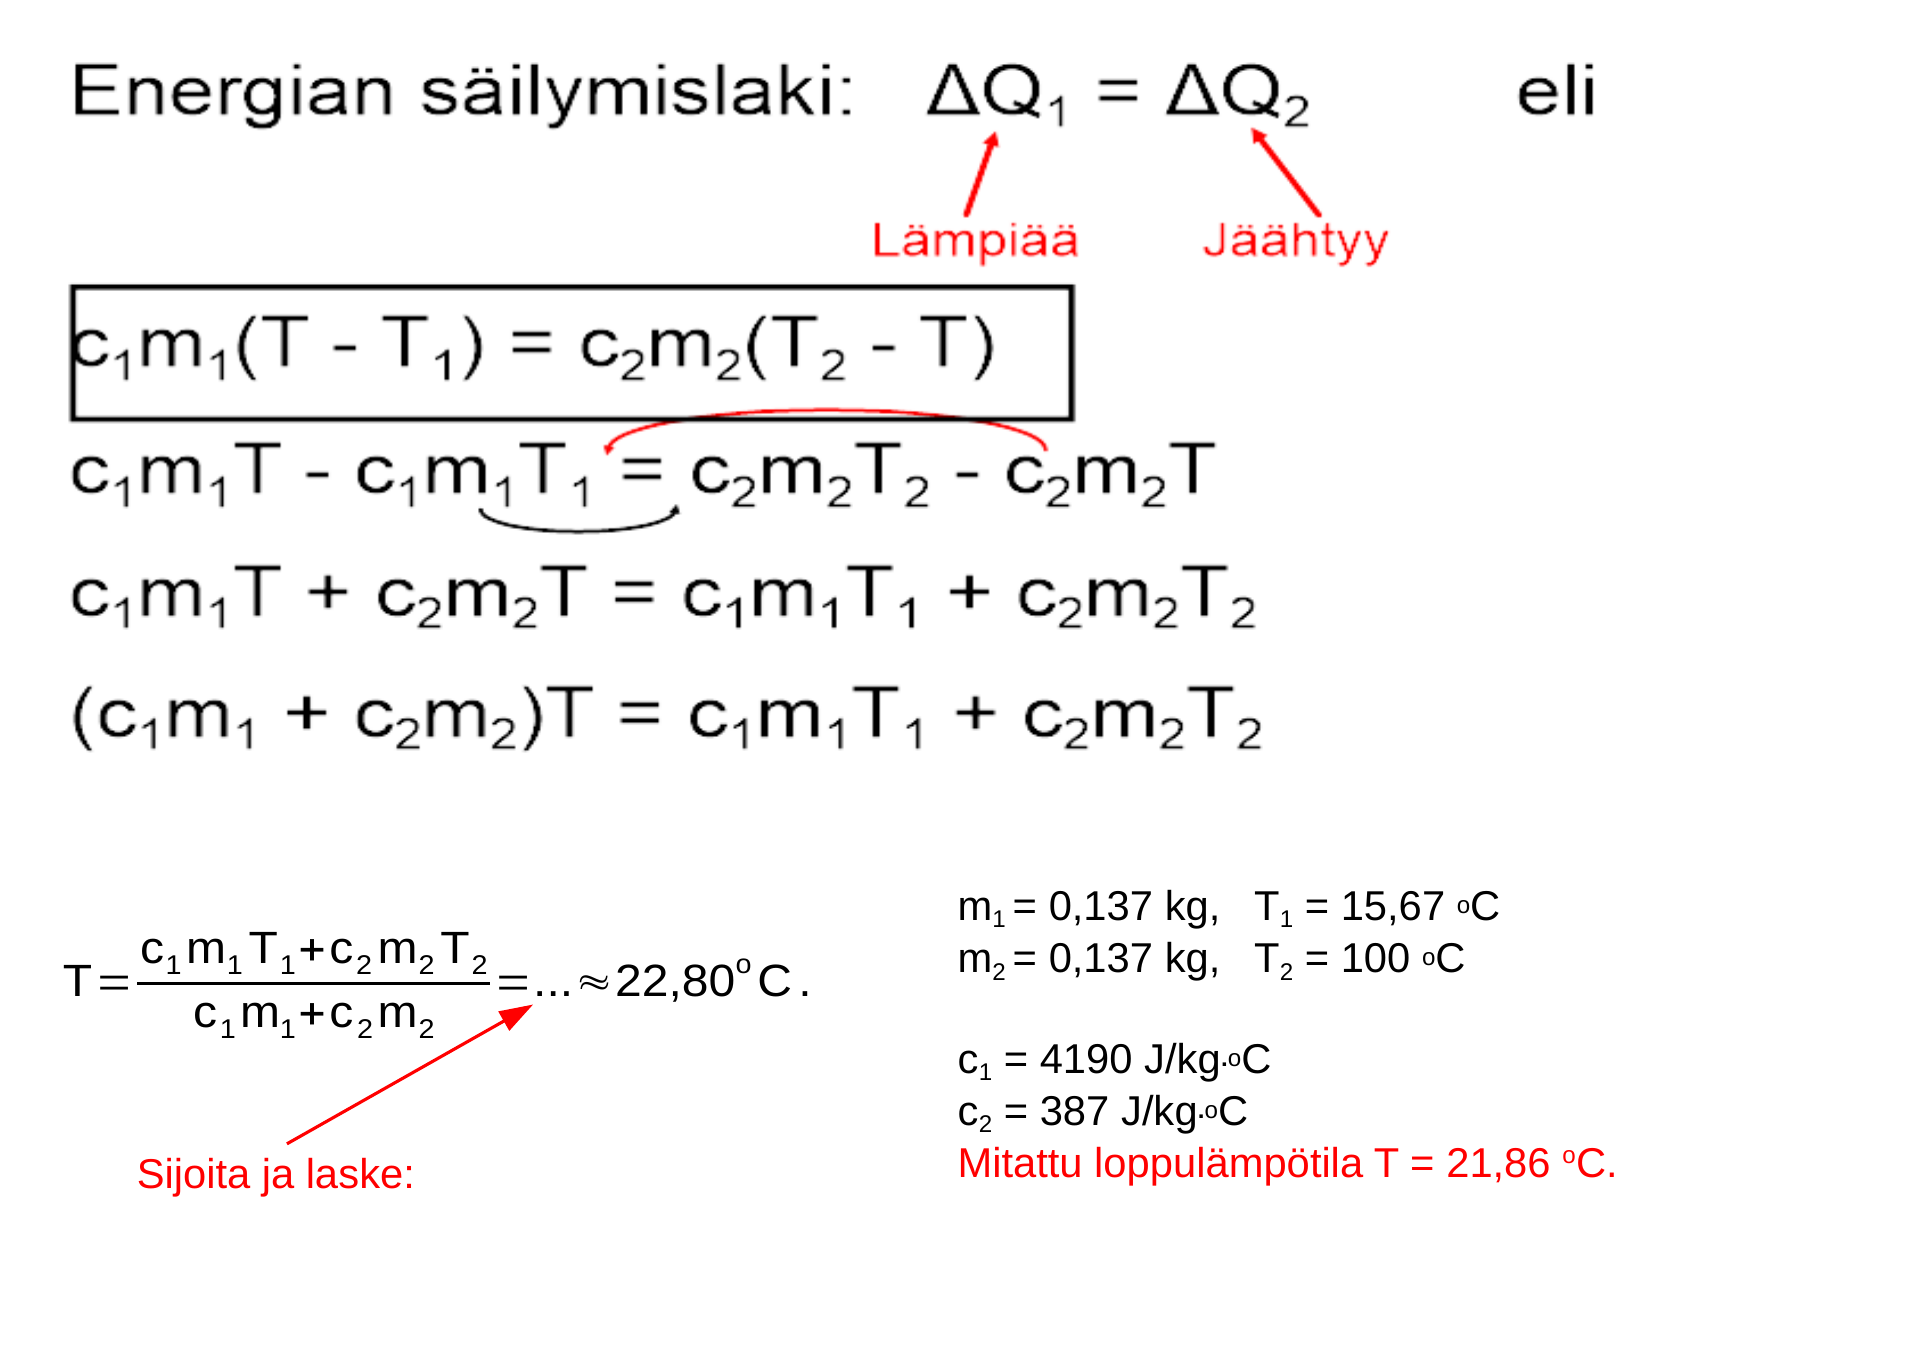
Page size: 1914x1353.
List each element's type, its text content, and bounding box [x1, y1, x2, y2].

text_box m1 = 0,137 kg, T1 = 15,67 oC m2 = 0,137 kg, T2 = 100 oC c1 = 4190 J/kg.oC c2 = 387 J/kg.oC Mitattu loppulämpötila T = 21,86 oC. [942, 875, 1914, 1353]
text_box Sijoita ja laske: [122, 1143, 479, 1211]
picture [1, 0, 1764, 872]
chart [54, 922, 818, 1045]
